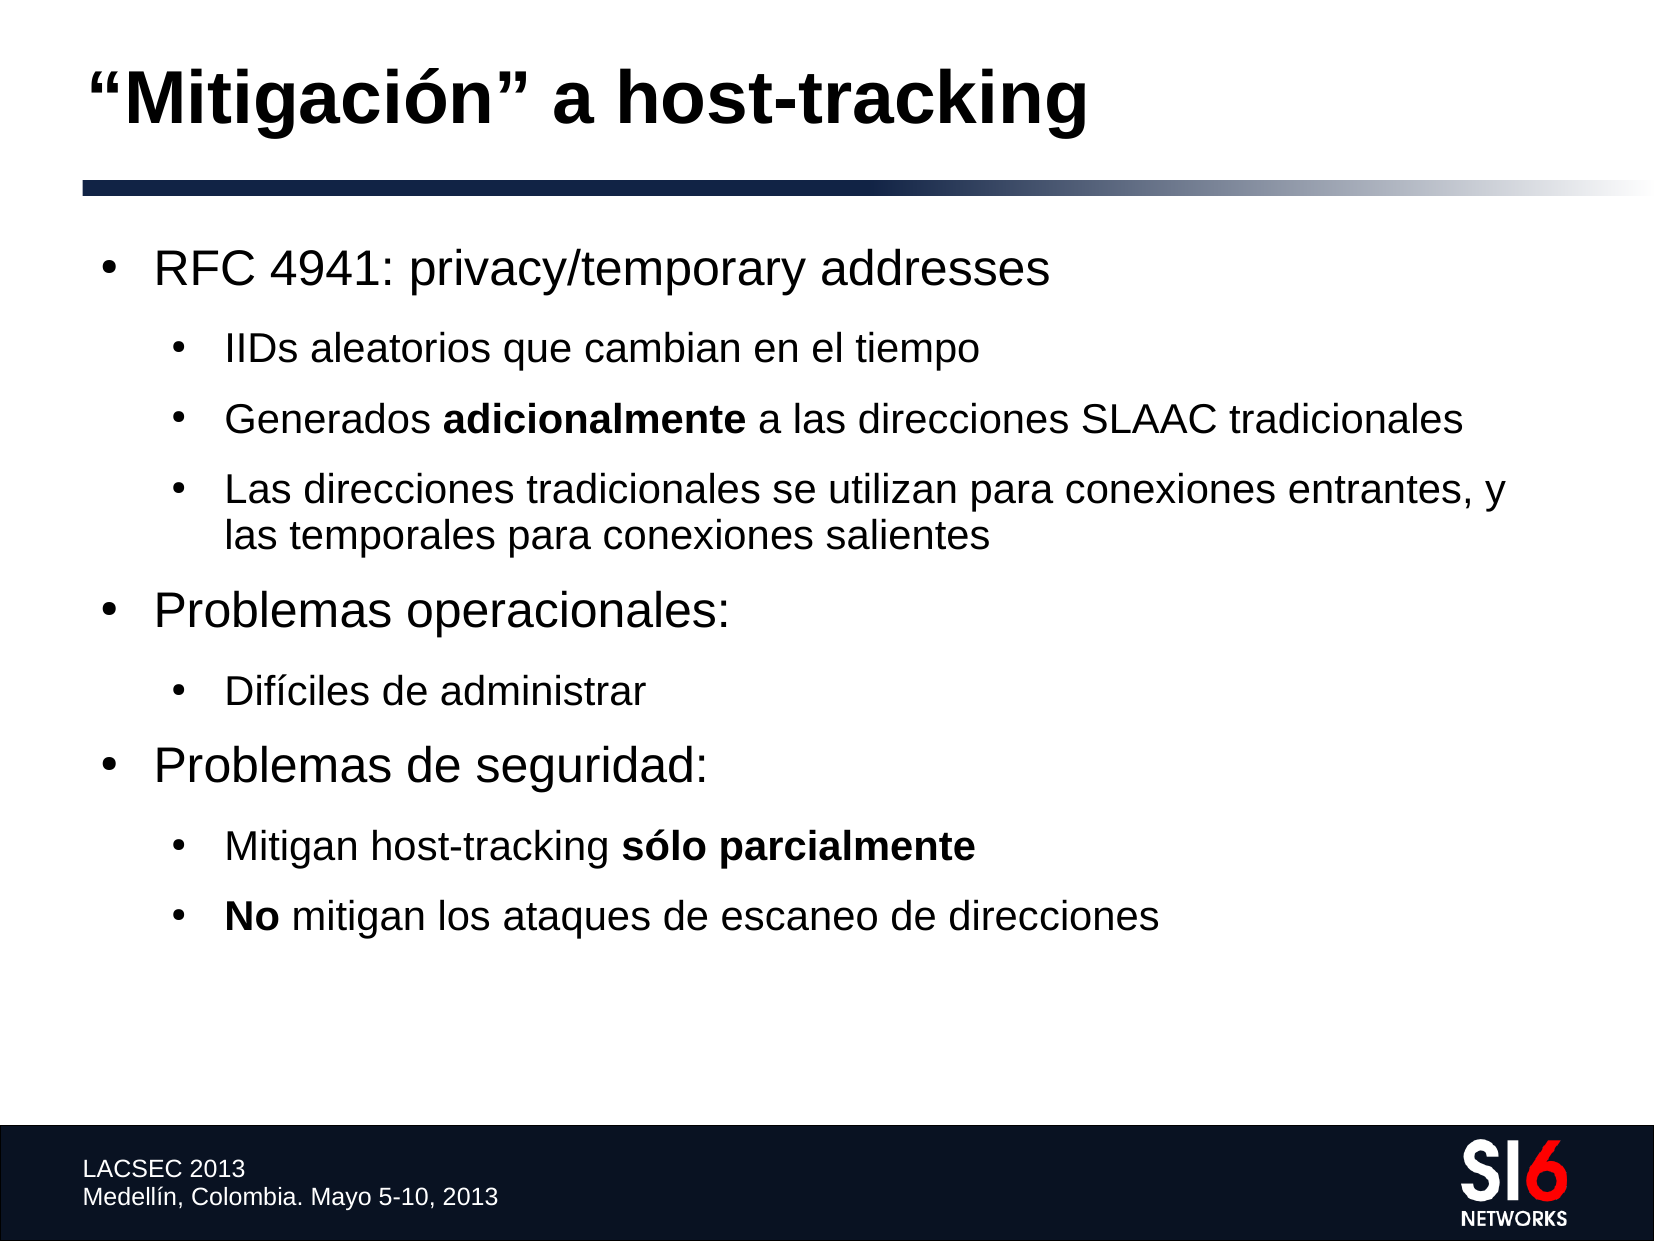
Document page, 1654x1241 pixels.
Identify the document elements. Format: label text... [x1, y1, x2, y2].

list RFC 4941: privacy/temporary addresses IIDs aleatorios que cambian en el tiempo Generados adicionalmente a las direcciones SLAAC tradicionales Las direcciones tradicionales se utilizan para conexiones entrantes, y las temporales para conexiones salientes Problemas operacionales: Difíciles de administrar Problemas de seguridad: Mitigan host-tracking sólo parcialmente No mitigan los ataques de escaneo de direcciones [82, 240, 1571, 1059]
picture [1461, 1139, 1567, 1226]
title “Mitigación” a host-tracking [86, 30, 1576, 166]
